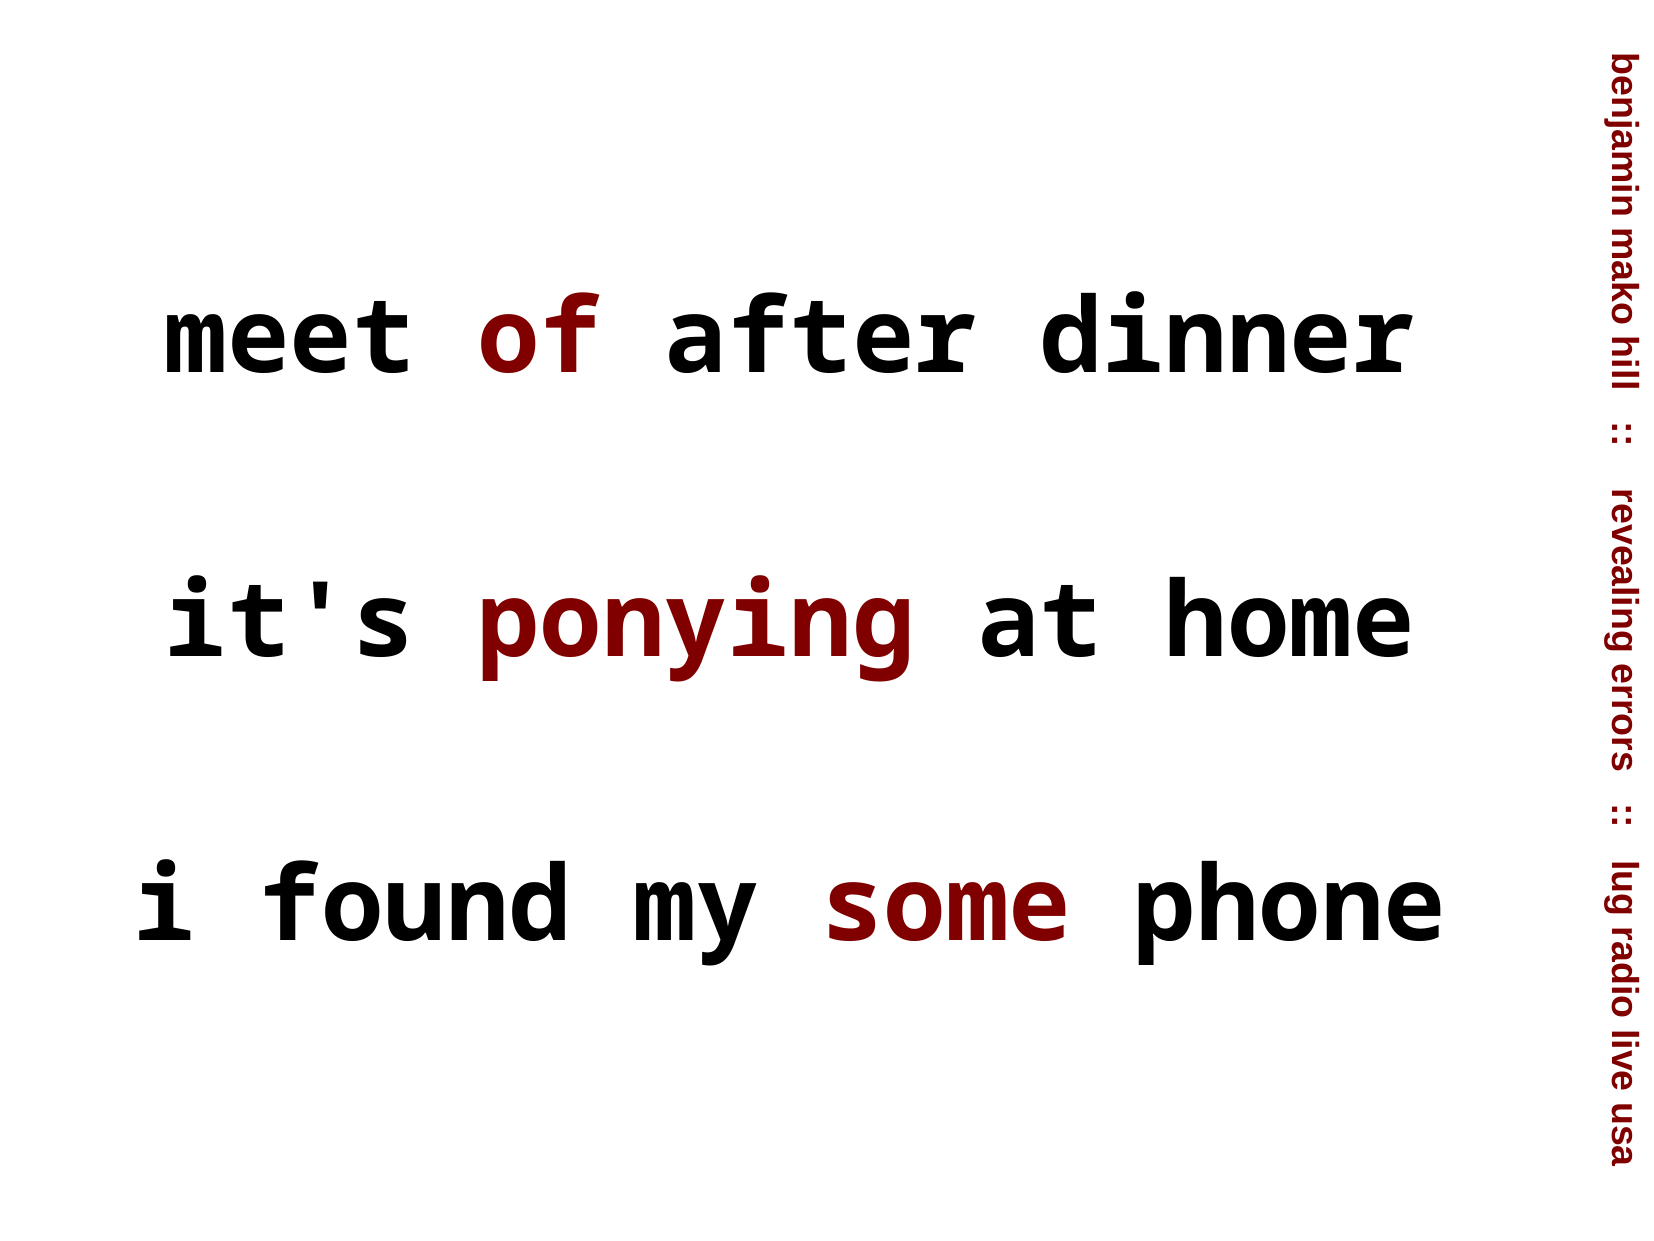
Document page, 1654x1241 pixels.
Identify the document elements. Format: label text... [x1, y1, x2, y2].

text_box meet of after dinner it's ponying at home i found my some phone [118, 253, 1491, 991]
